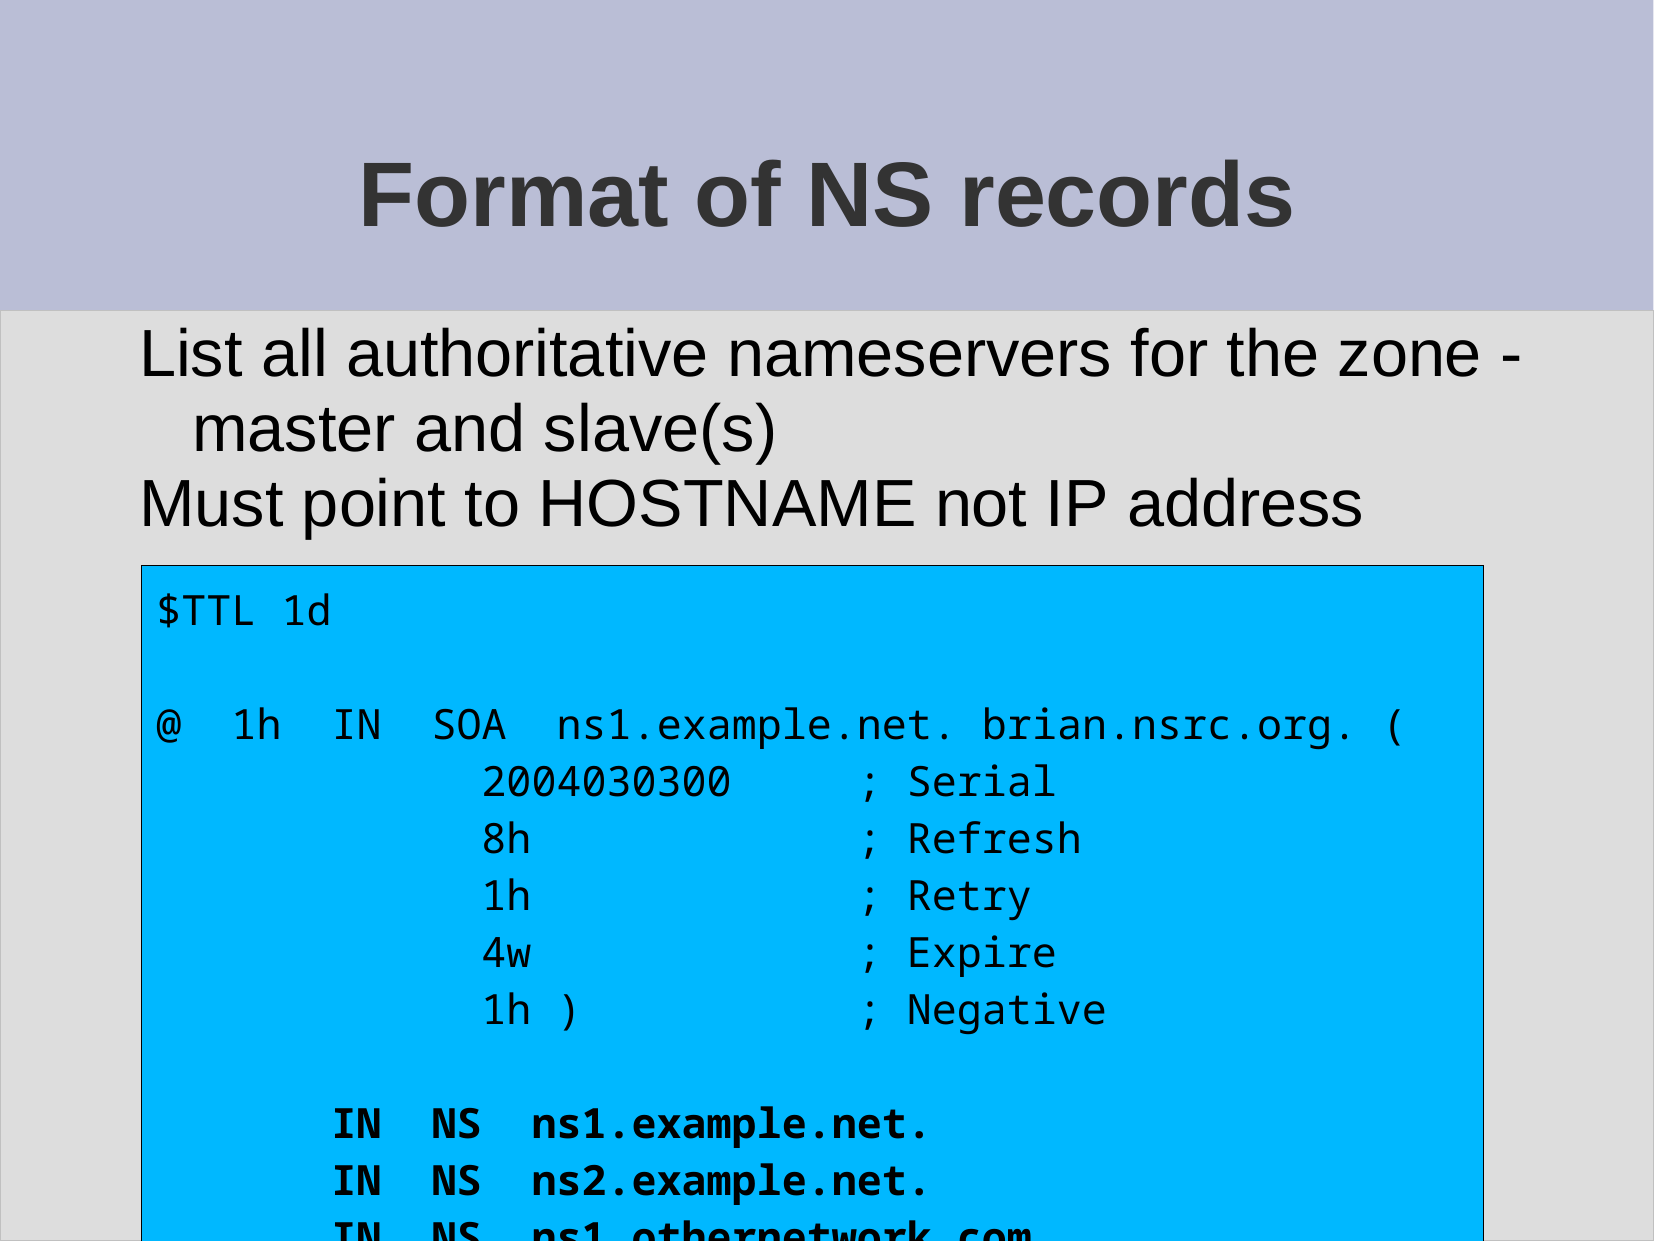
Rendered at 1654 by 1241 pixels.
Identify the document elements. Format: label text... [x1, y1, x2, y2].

list List all authoritative nameservers for the zone - master and slave(s) Must point to HOSTNAME not IP address [121, 316, 1561, 1127]
text_box $TTL 1d @ 1h IN SOA ns1.example.net. brian.nsrc.org. ( 2004030300 ; Serial 8h ; Refresh 1h ; Retry 4w ; Expire 1h ) ; Negative IN NS ns1.example.net. IN NS ns2.example.net. IN NS ns1.othernetwork.com. [141, 565, 1484, 1167]
title Format of NS records [121, 91, 1534, 299]
